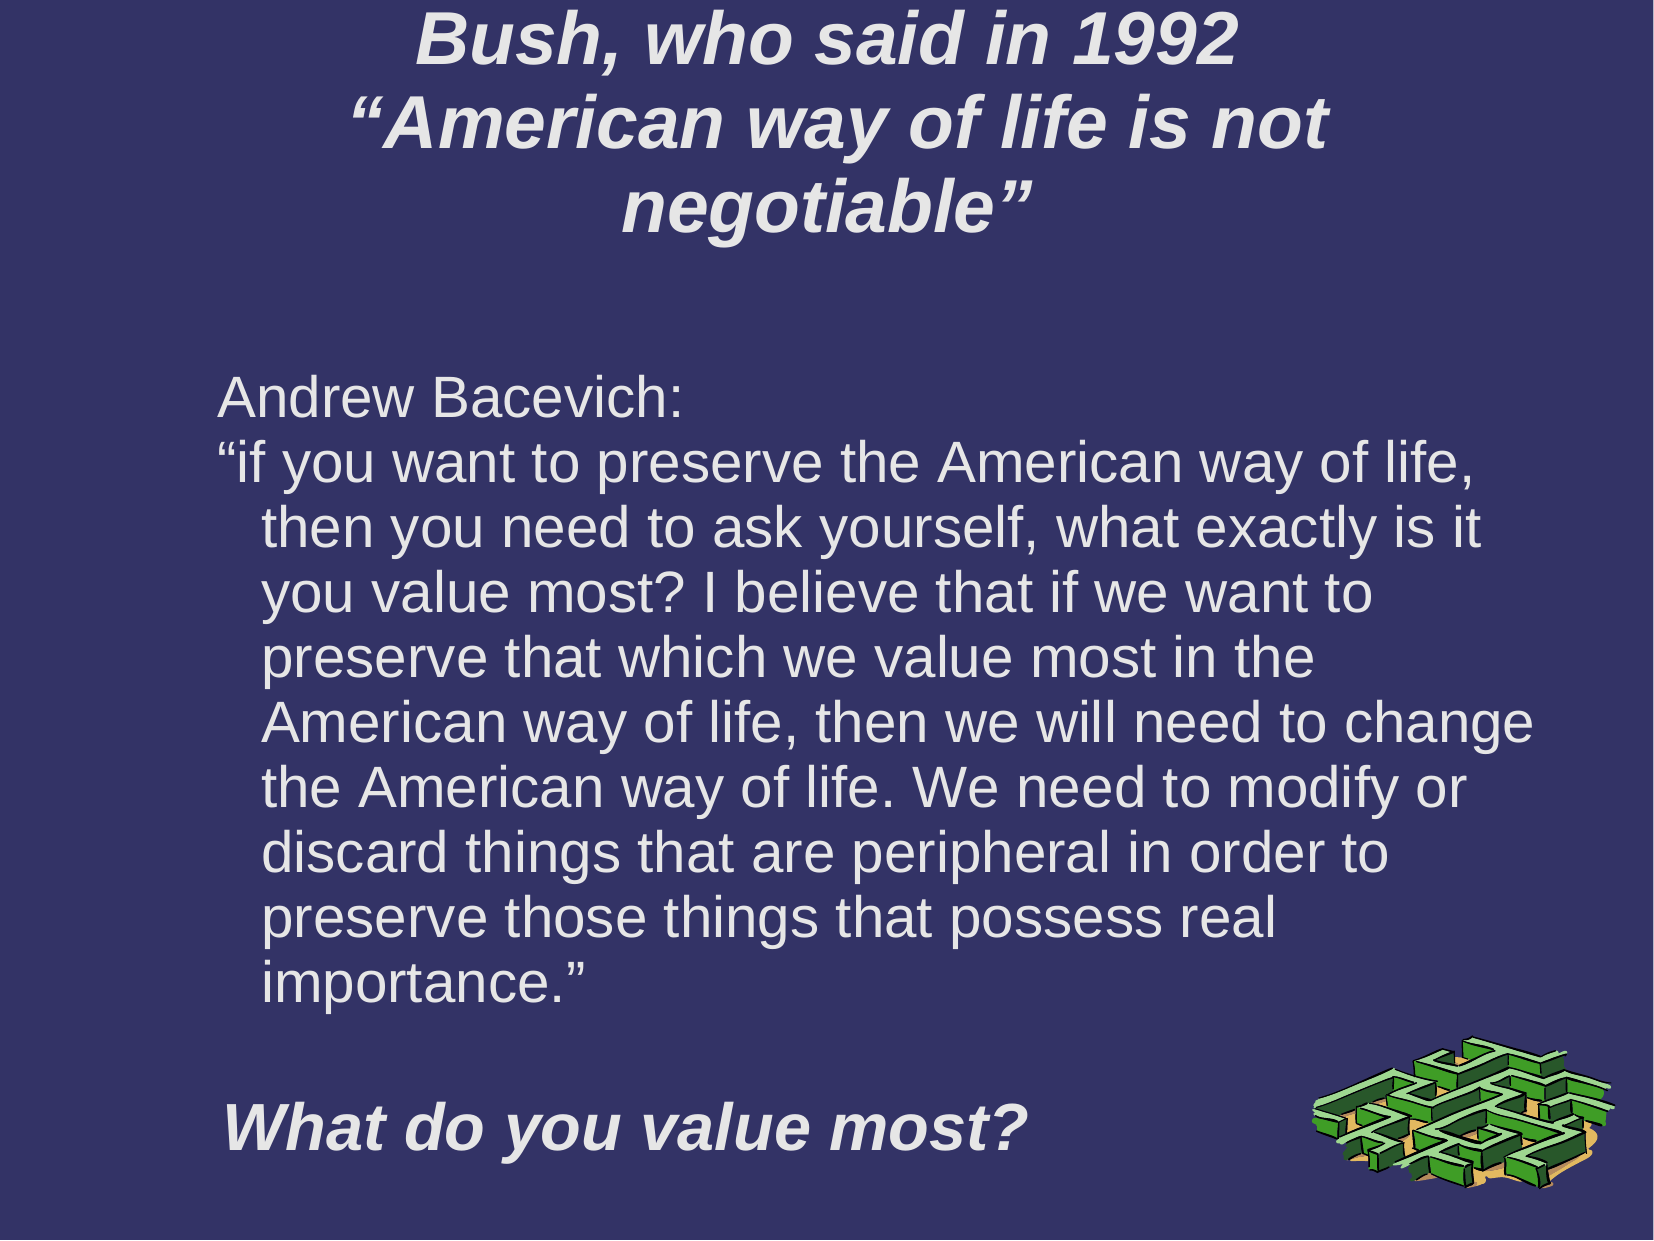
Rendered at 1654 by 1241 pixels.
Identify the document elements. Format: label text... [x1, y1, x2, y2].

list Andrew Bacevich: “if you want to preserve the American way of life, then you need to ask yourself, what exactly is it you value most? I believe that if we want to preserve that which we value most in the American way of life, then we will need to change the American way of life. We need to modify or discard things that are peripheral in order to preserve those things that possess real importance.” What do you value most? [178, 364, 1570, 1132]
title Bush, who said in 1992 “American way of life is not negotiable” [121, 0, 1534, 249]
